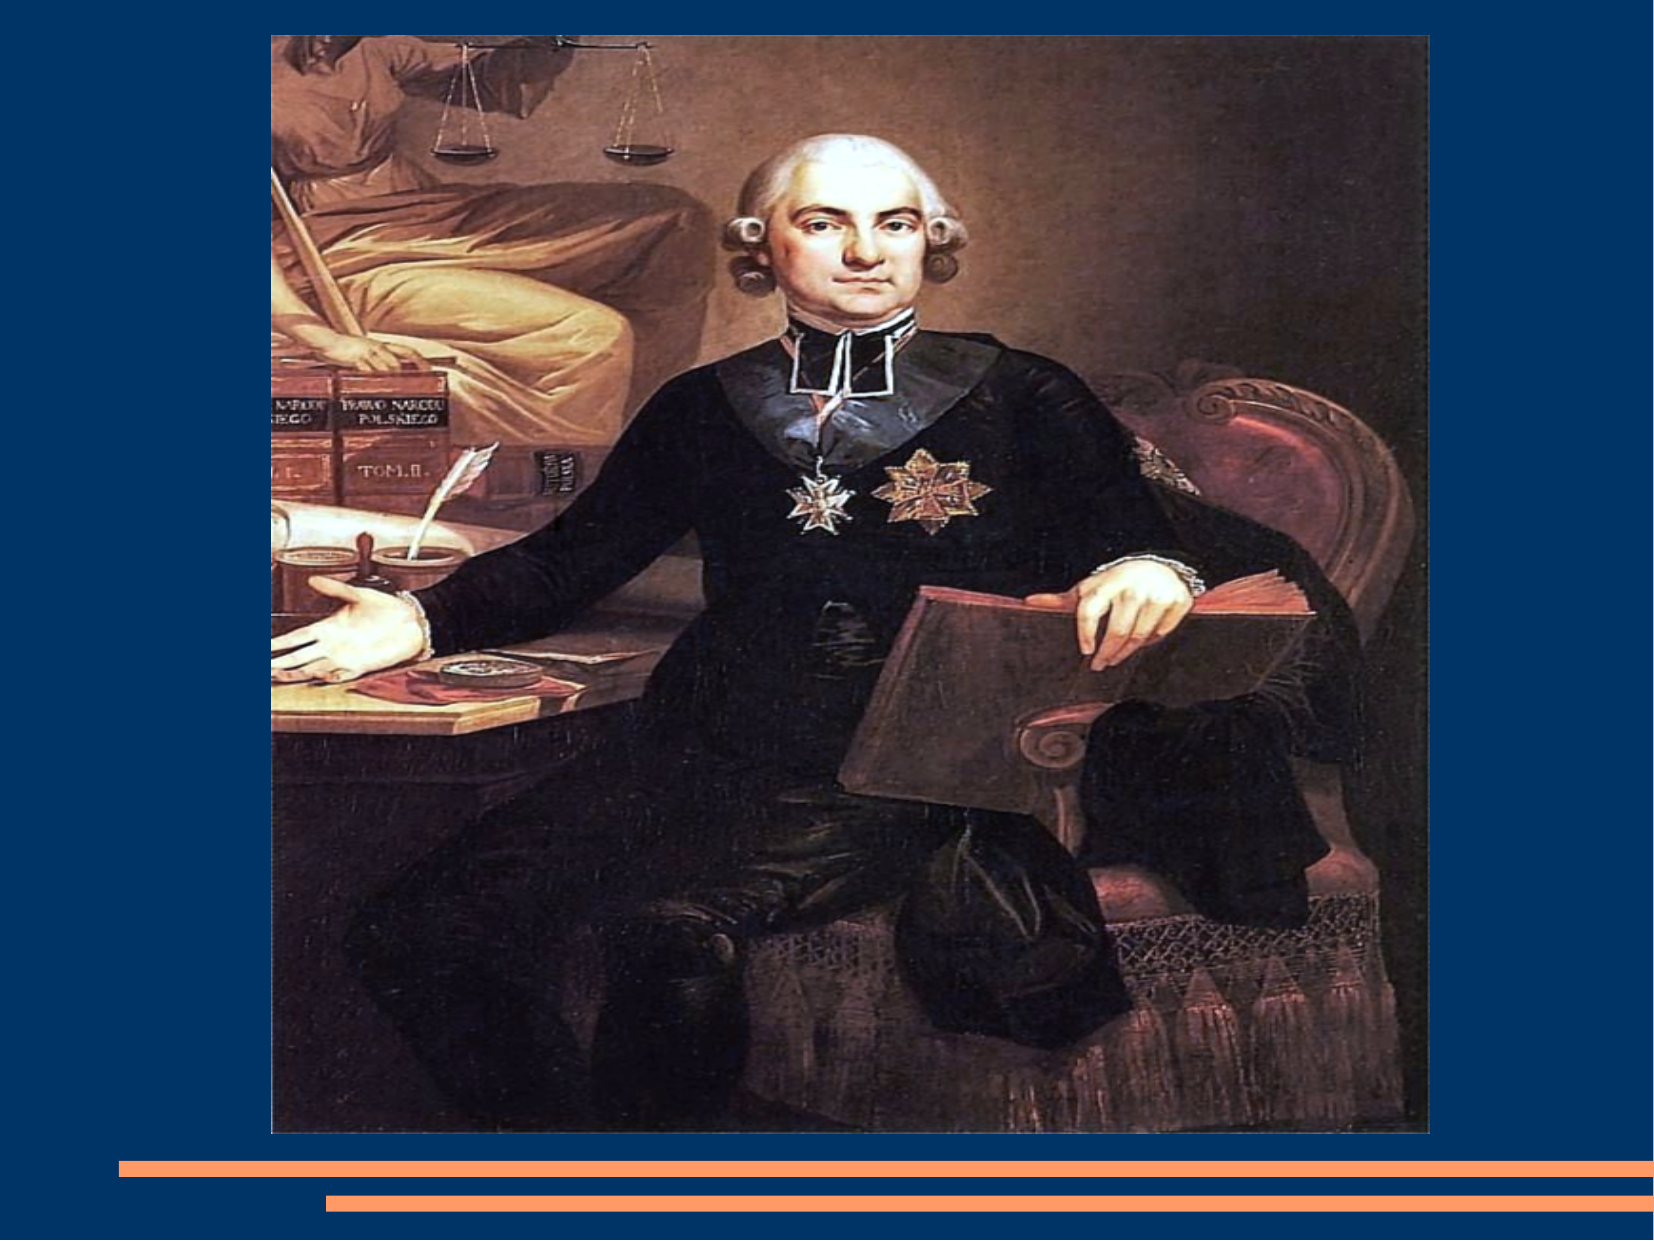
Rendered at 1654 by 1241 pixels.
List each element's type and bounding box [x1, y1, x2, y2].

picture [271, 35, 1430, 1134]
